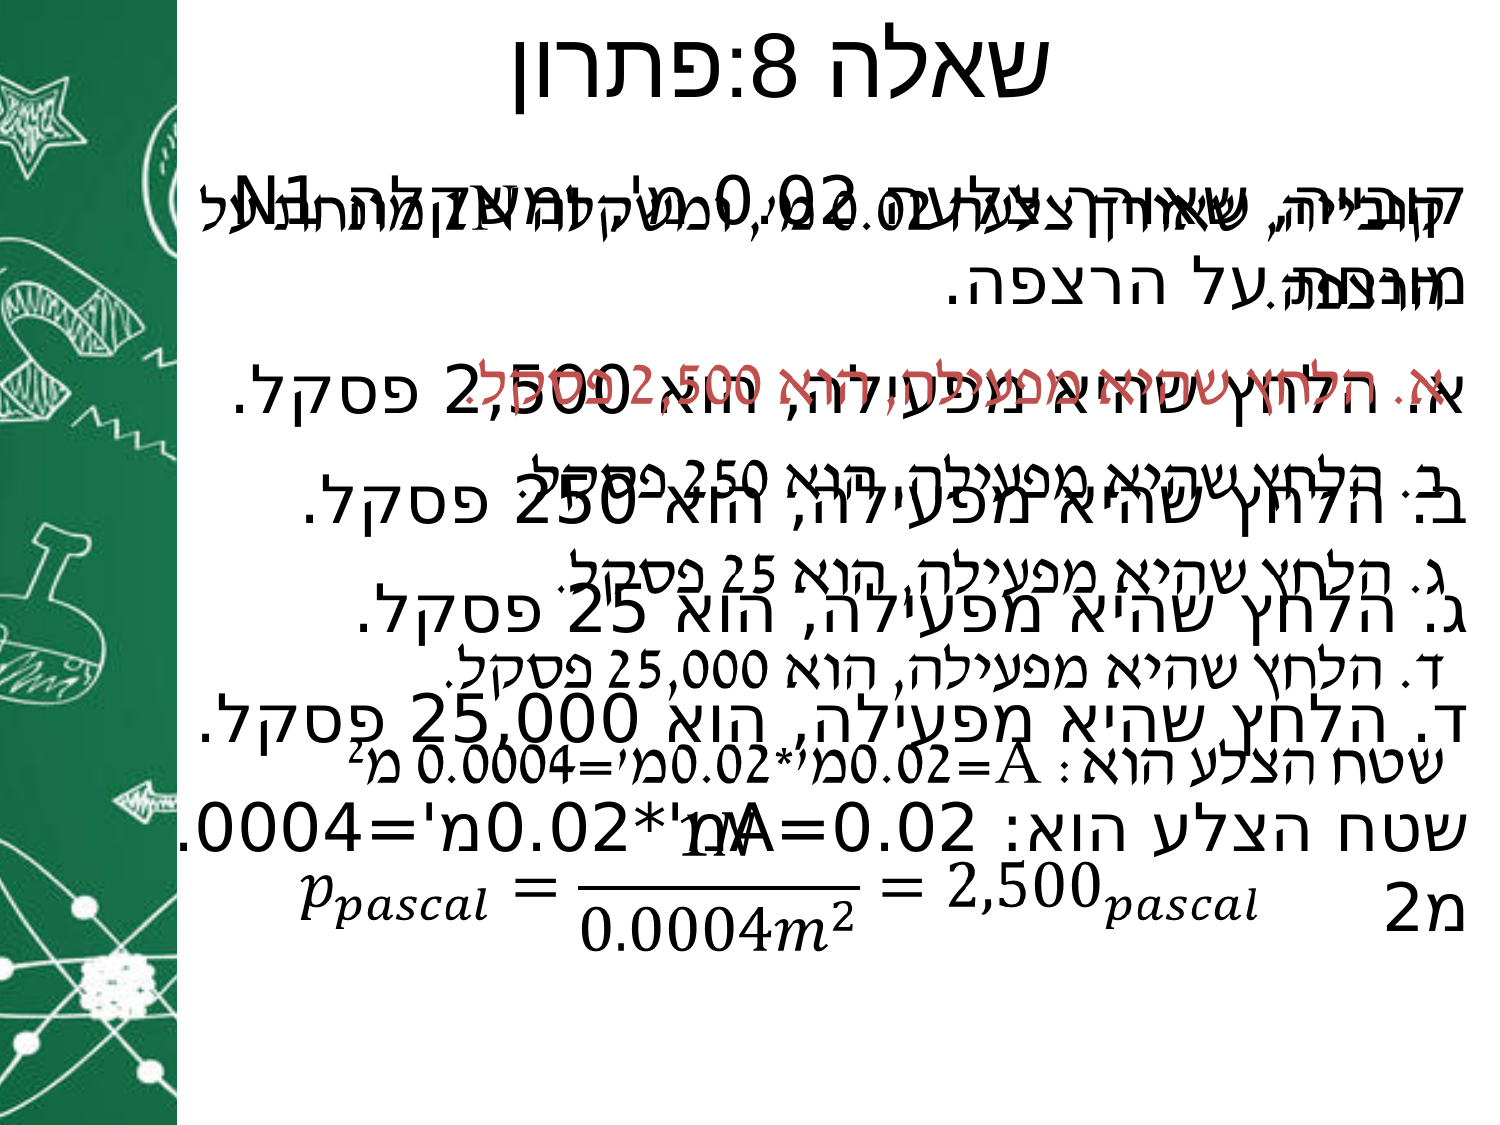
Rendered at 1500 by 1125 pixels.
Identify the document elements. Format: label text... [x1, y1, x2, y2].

list [177, 150, 1485, 1125]
title שאלה 8:פתרון [177, 0, 1457, 150]
picture [0, 0, 177, 1125]
